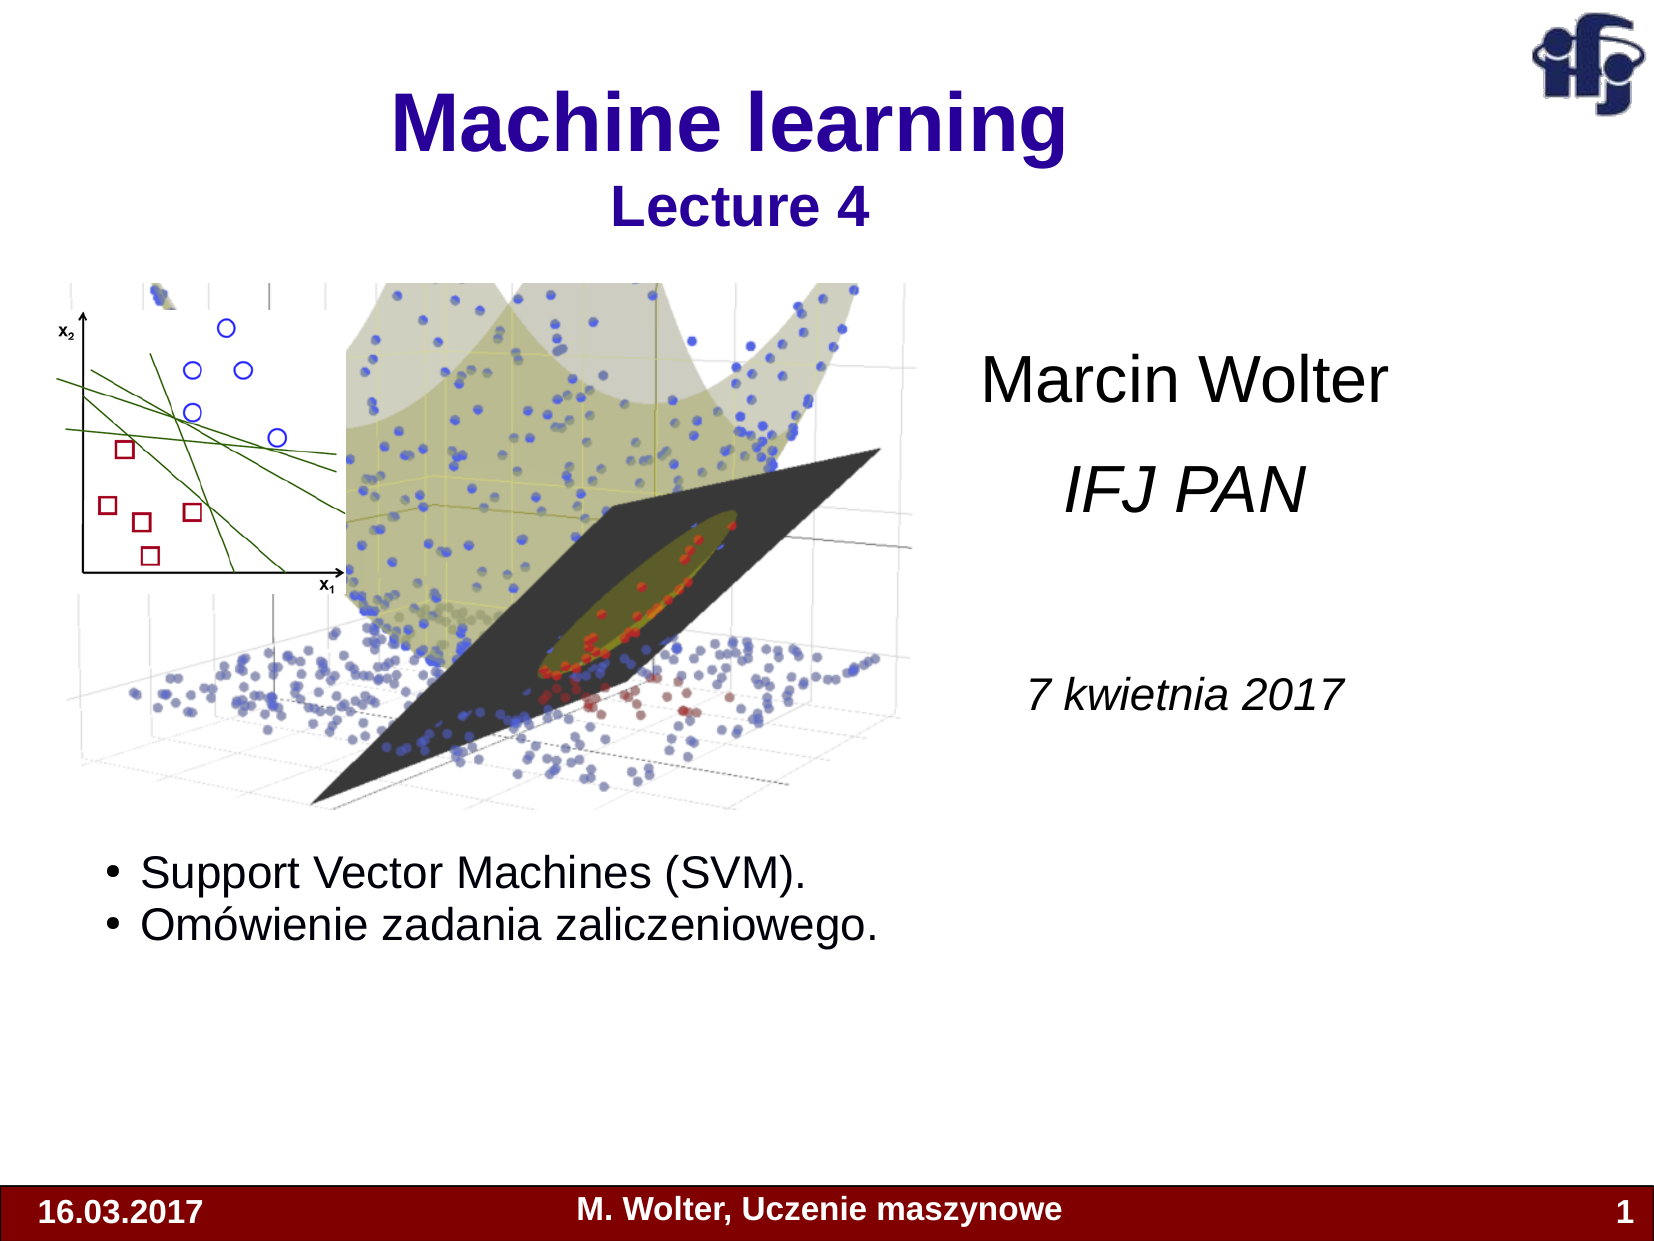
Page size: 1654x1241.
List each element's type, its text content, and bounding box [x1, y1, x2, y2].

picture [9, 283, 973, 811]
subtitle Marcin Wolter IFJ PAN 7 kwietnia 2017 [973, 290, 1591, 766]
title Machine learning Lecture 4 [82, 49, 1250, 257]
text_box Support Vector Machines (SVM). Omówienie zadania zaliczeniowego. [90, 840, 1516, 1141]
picture [1525, 0, 1654, 129]
